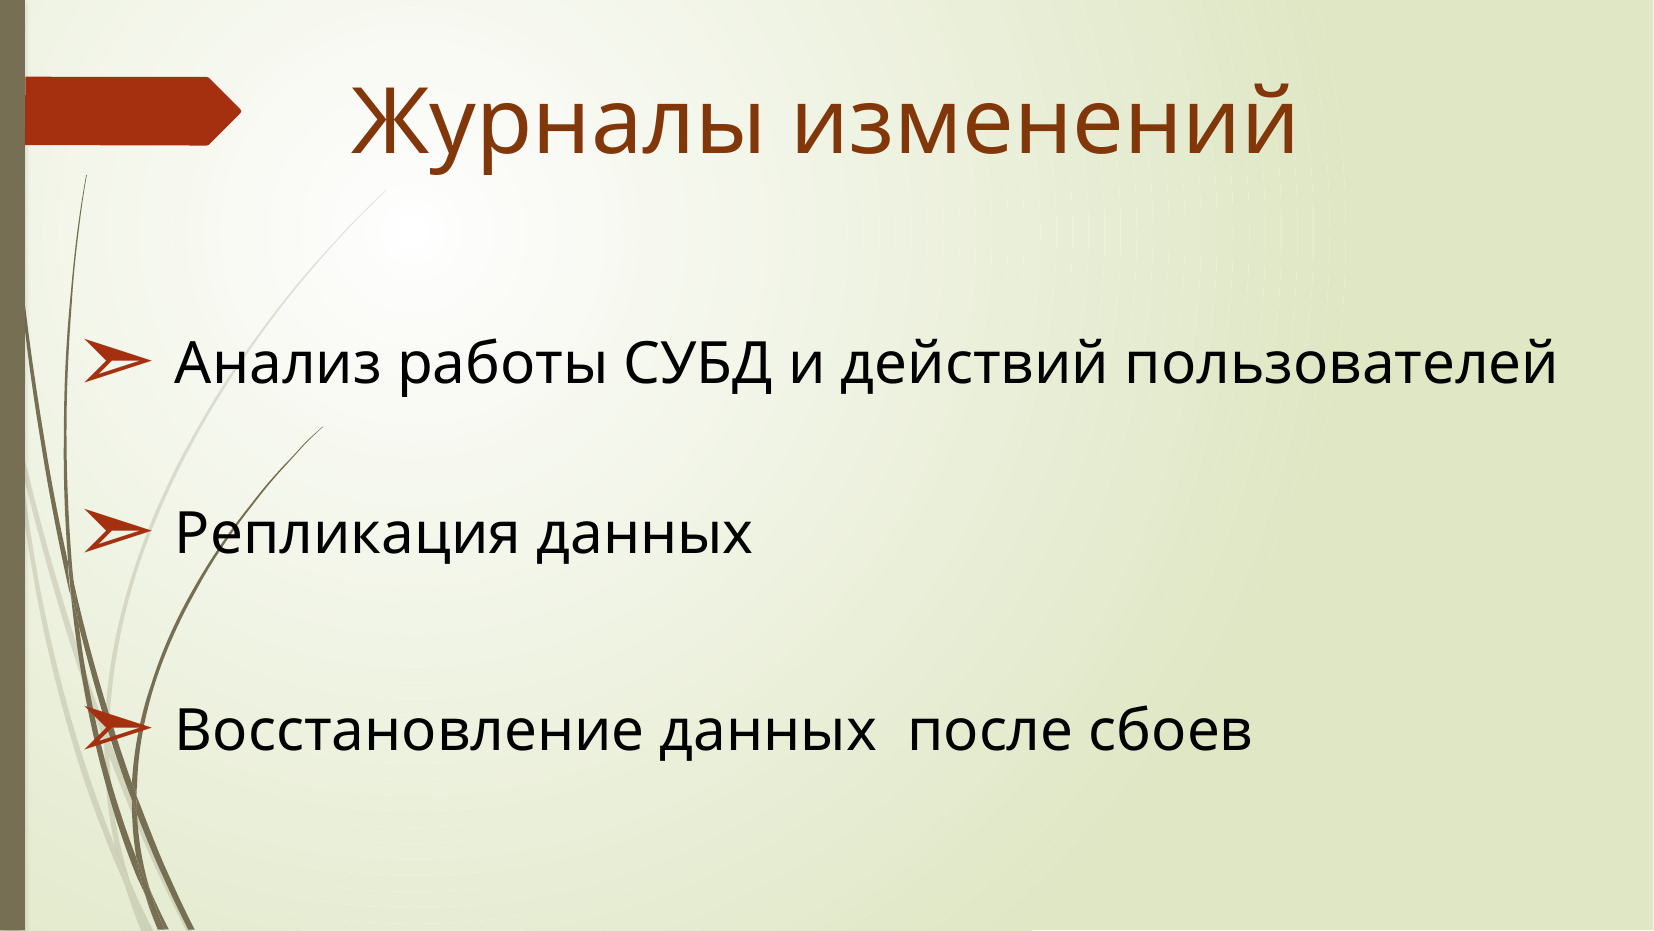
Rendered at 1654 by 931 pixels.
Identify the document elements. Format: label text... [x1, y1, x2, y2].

title Журналы изменений [351, 59, 1561, 178]
list Анализ работы СУБД и действий пользователей Репликация данных Восстановление данных после сбоев [59, 291, 1625, 798]
